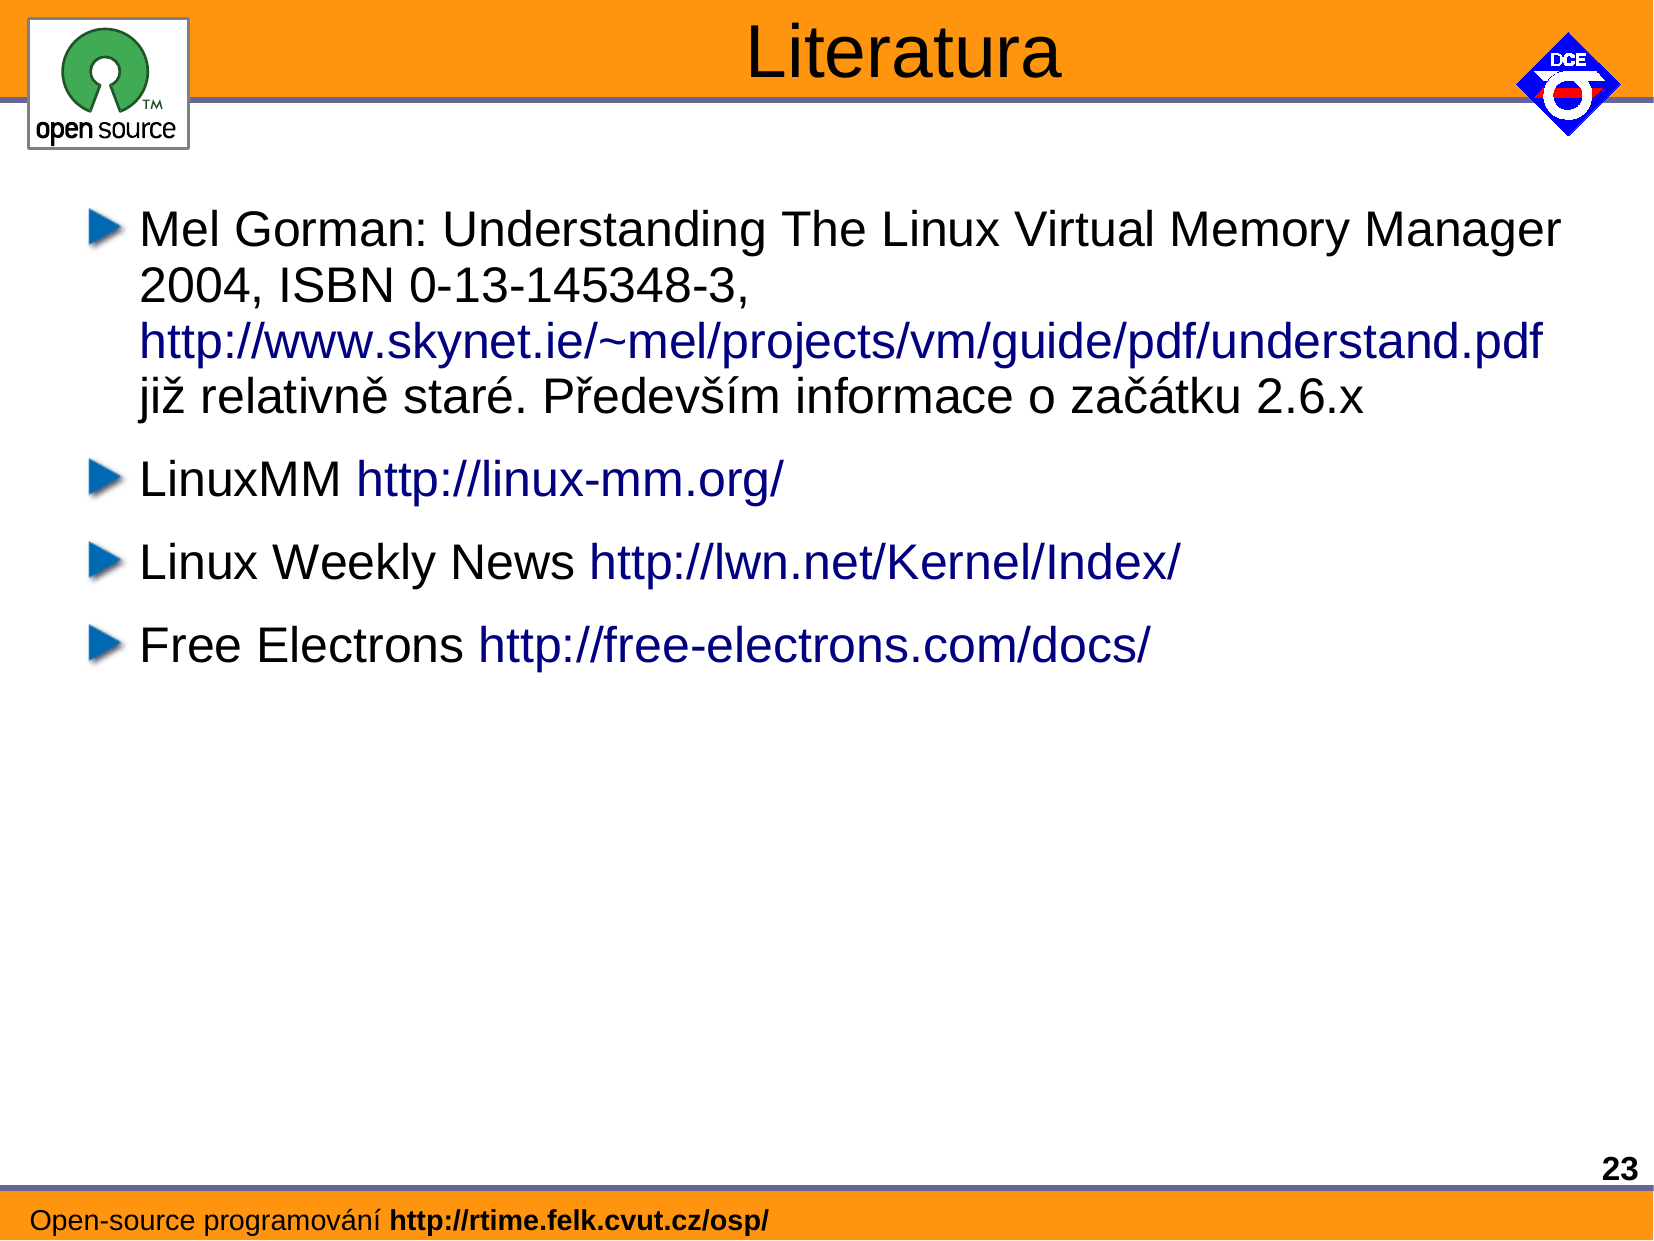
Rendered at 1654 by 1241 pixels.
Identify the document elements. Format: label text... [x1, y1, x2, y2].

title Literatura [178, 4, 1631, 98]
list Mel Gorman: Understanding The Linux Virtual Memory Manager 2004, ISBN 0-13-145348-3, http://www.skynet.ie/~mel/projects/vm/guide/pdf/understand.pdf již relativně staré. Především informace o začátku 2.6.x LinuxMM http://linux-mm.org/ Linux Weekly News http://lwn.net/Kernel/Index/ Free Electrons http://free-electrons.com/docs/ [68, 201, 1592, 1106]
